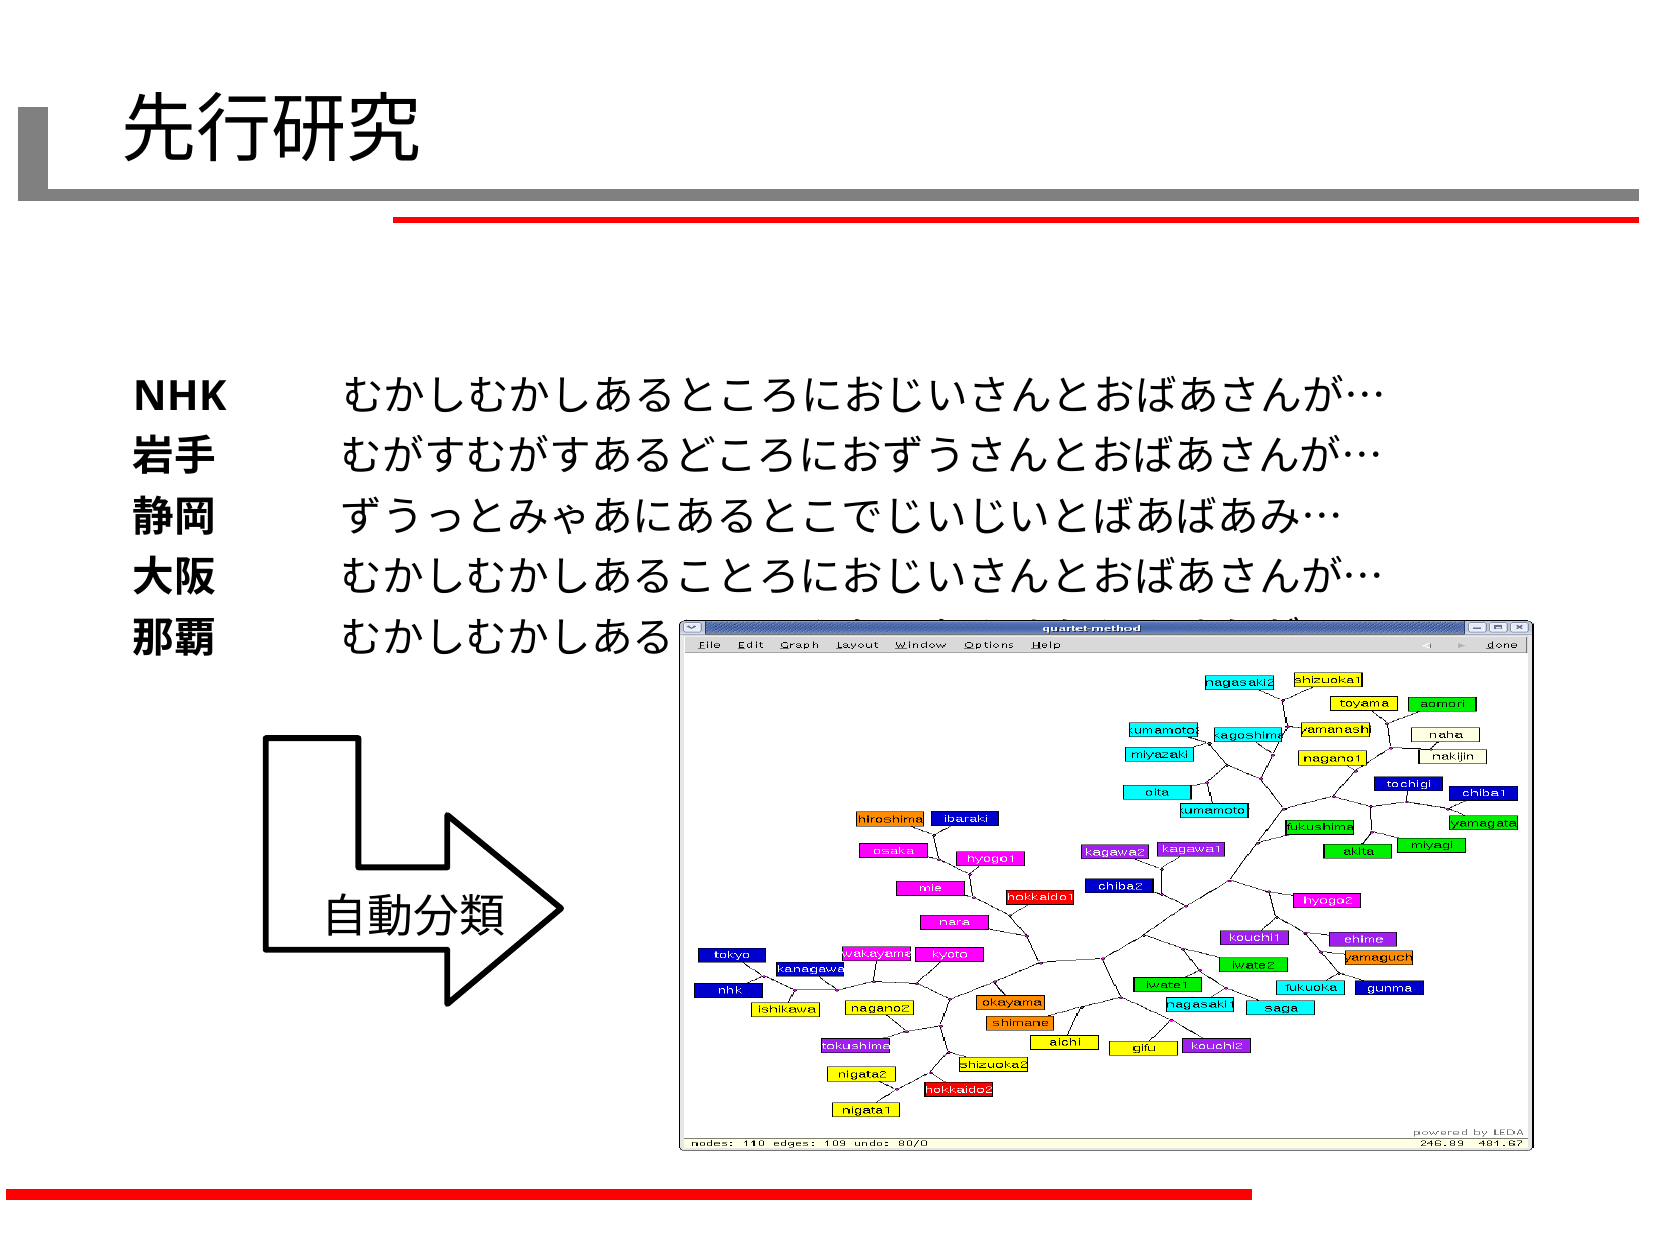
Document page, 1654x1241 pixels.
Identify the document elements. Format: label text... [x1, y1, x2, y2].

picture [118, 578, 1565, 1152]
title 先行研究 [121, 18, 1534, 226]
picture [599, 578, 607, 588]
picture [647, 584, 656, 590]
text_box 自動分類 [265, 738, 562, 1004]
picture [1152, 583, 1161, 590]
text_box NHK むかしむかしあるところにおじいさんとおばあさんが… 岩手 むがすむがすあるどころにおずうさんとおばあさんが… 静岡 ずうっとみゃあにあるとこでじいじいとばあばあみ… 大阪 むかしむかしあることろにおじいさんとおばあさんが… 那覇 むかしむかしあるところんかいたんめえとんめえが… [118, 354, 1565, 578]
picture [849, 579, 855, 589]
picture [1183, 578, 1191, 588]
picture [1100, 579, 1106, 589]
